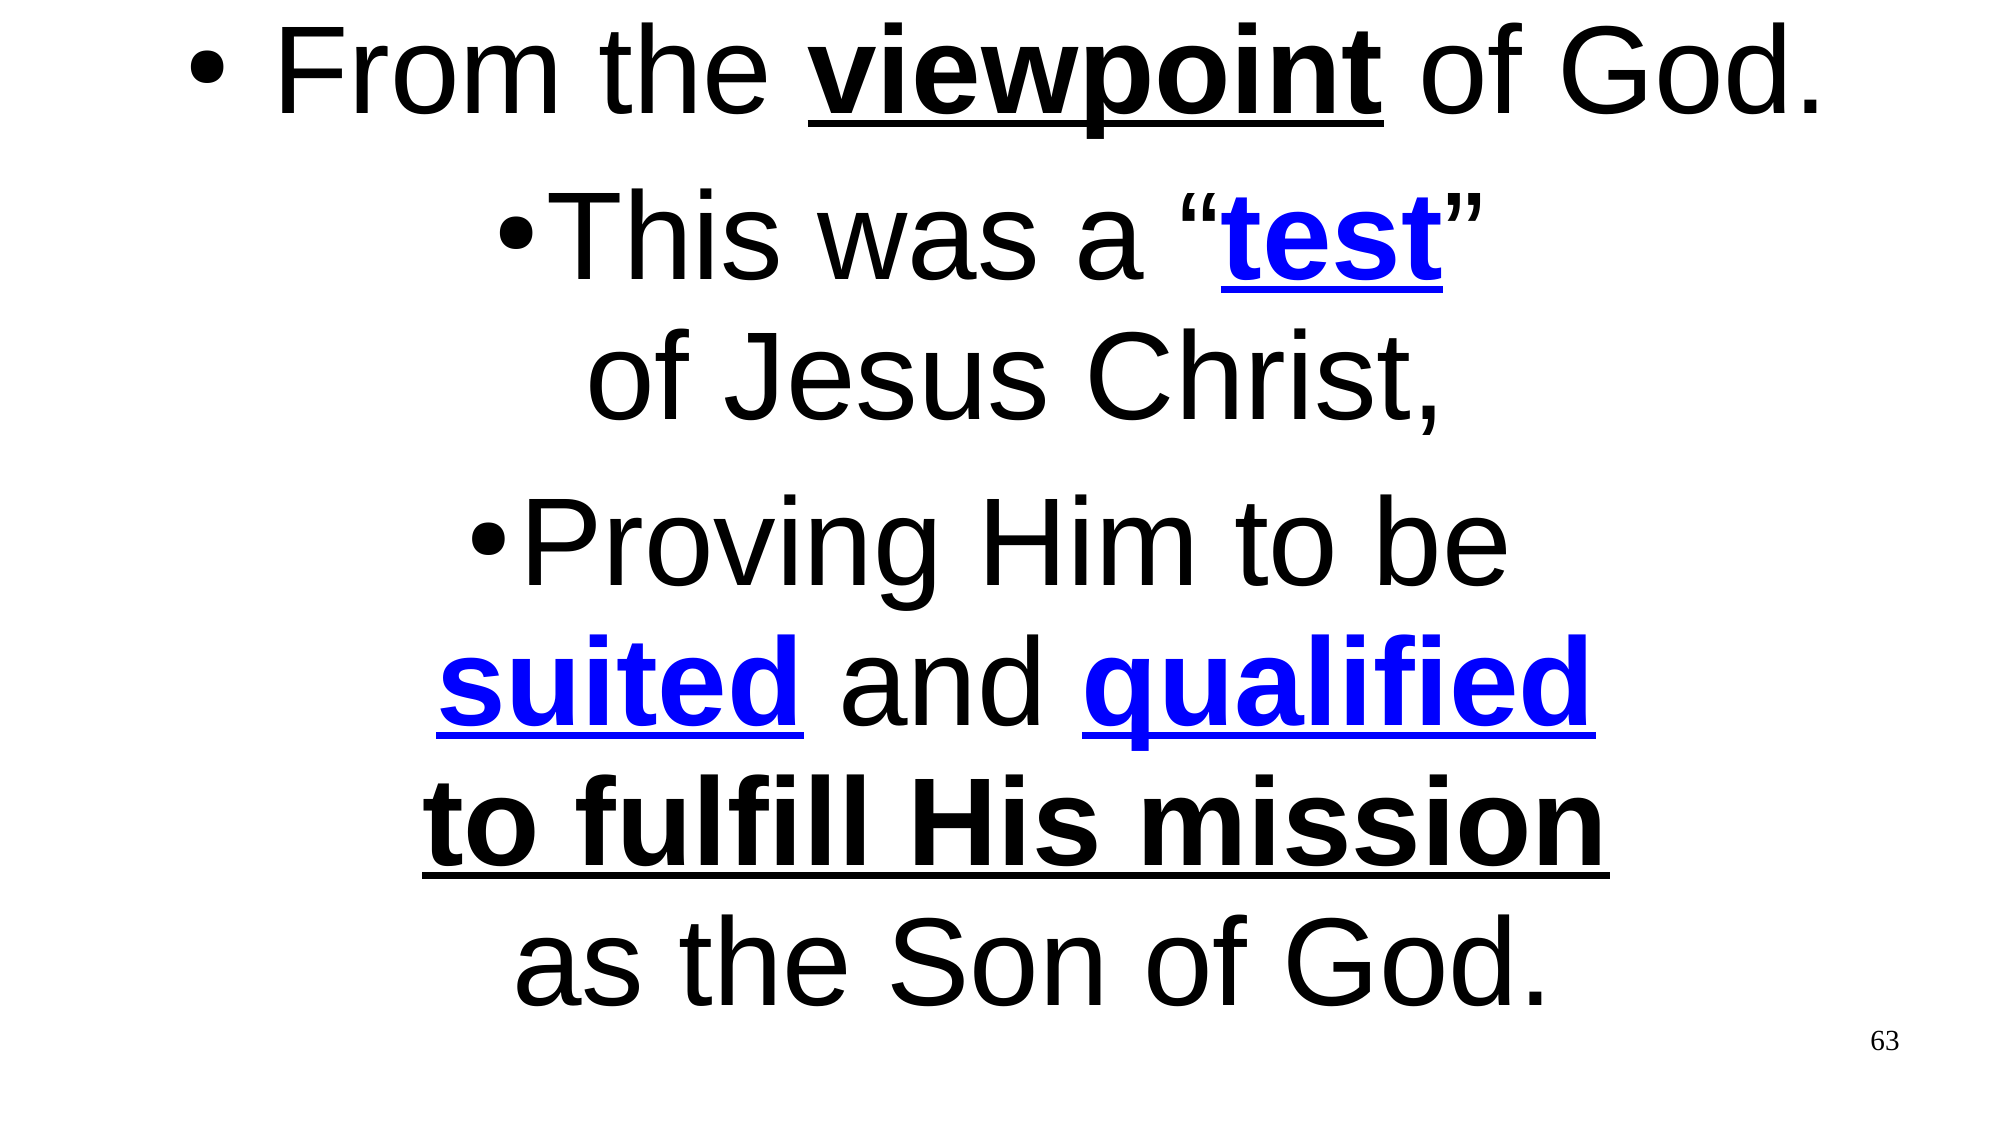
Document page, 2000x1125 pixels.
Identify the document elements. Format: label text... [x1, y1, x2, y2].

list From the viewpoint of God. This was a “test” of Jesus Christ, Proving Him to be suited and qualified to fulfill His mission as the Son of God. [0, 0, 1996, 1123]
